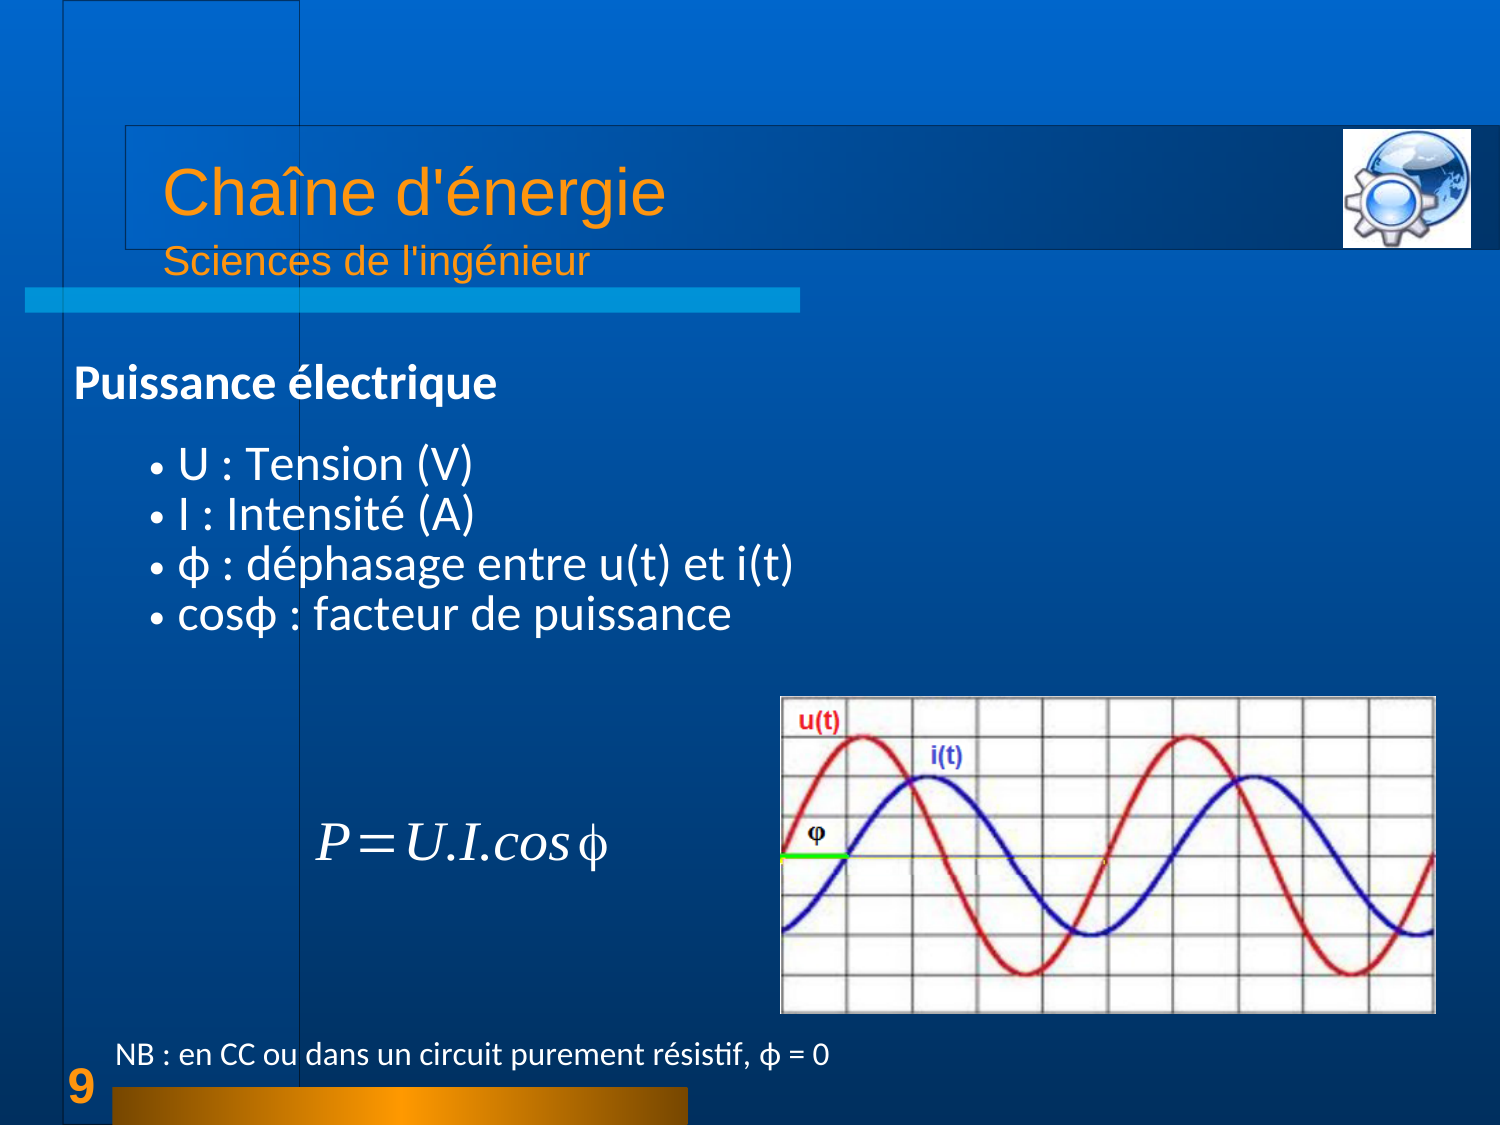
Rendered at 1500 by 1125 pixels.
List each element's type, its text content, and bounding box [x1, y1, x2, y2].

picture [1343, 129, 1471, 248]
text_box NB : en CC ou dans un circuit purement résistif, ϕ = 0 [100, 1033, 1341, 1090]
picture [780, 696, 1436, 1014]
chart [304, 810, 621, 875]
text_box Puissance électrique U : Tension (V) I : Intensité (A) ϕ : déphasage entre u(t) et i(t) cosϕ : facteur de puissance [59, 329, 886, 749]
